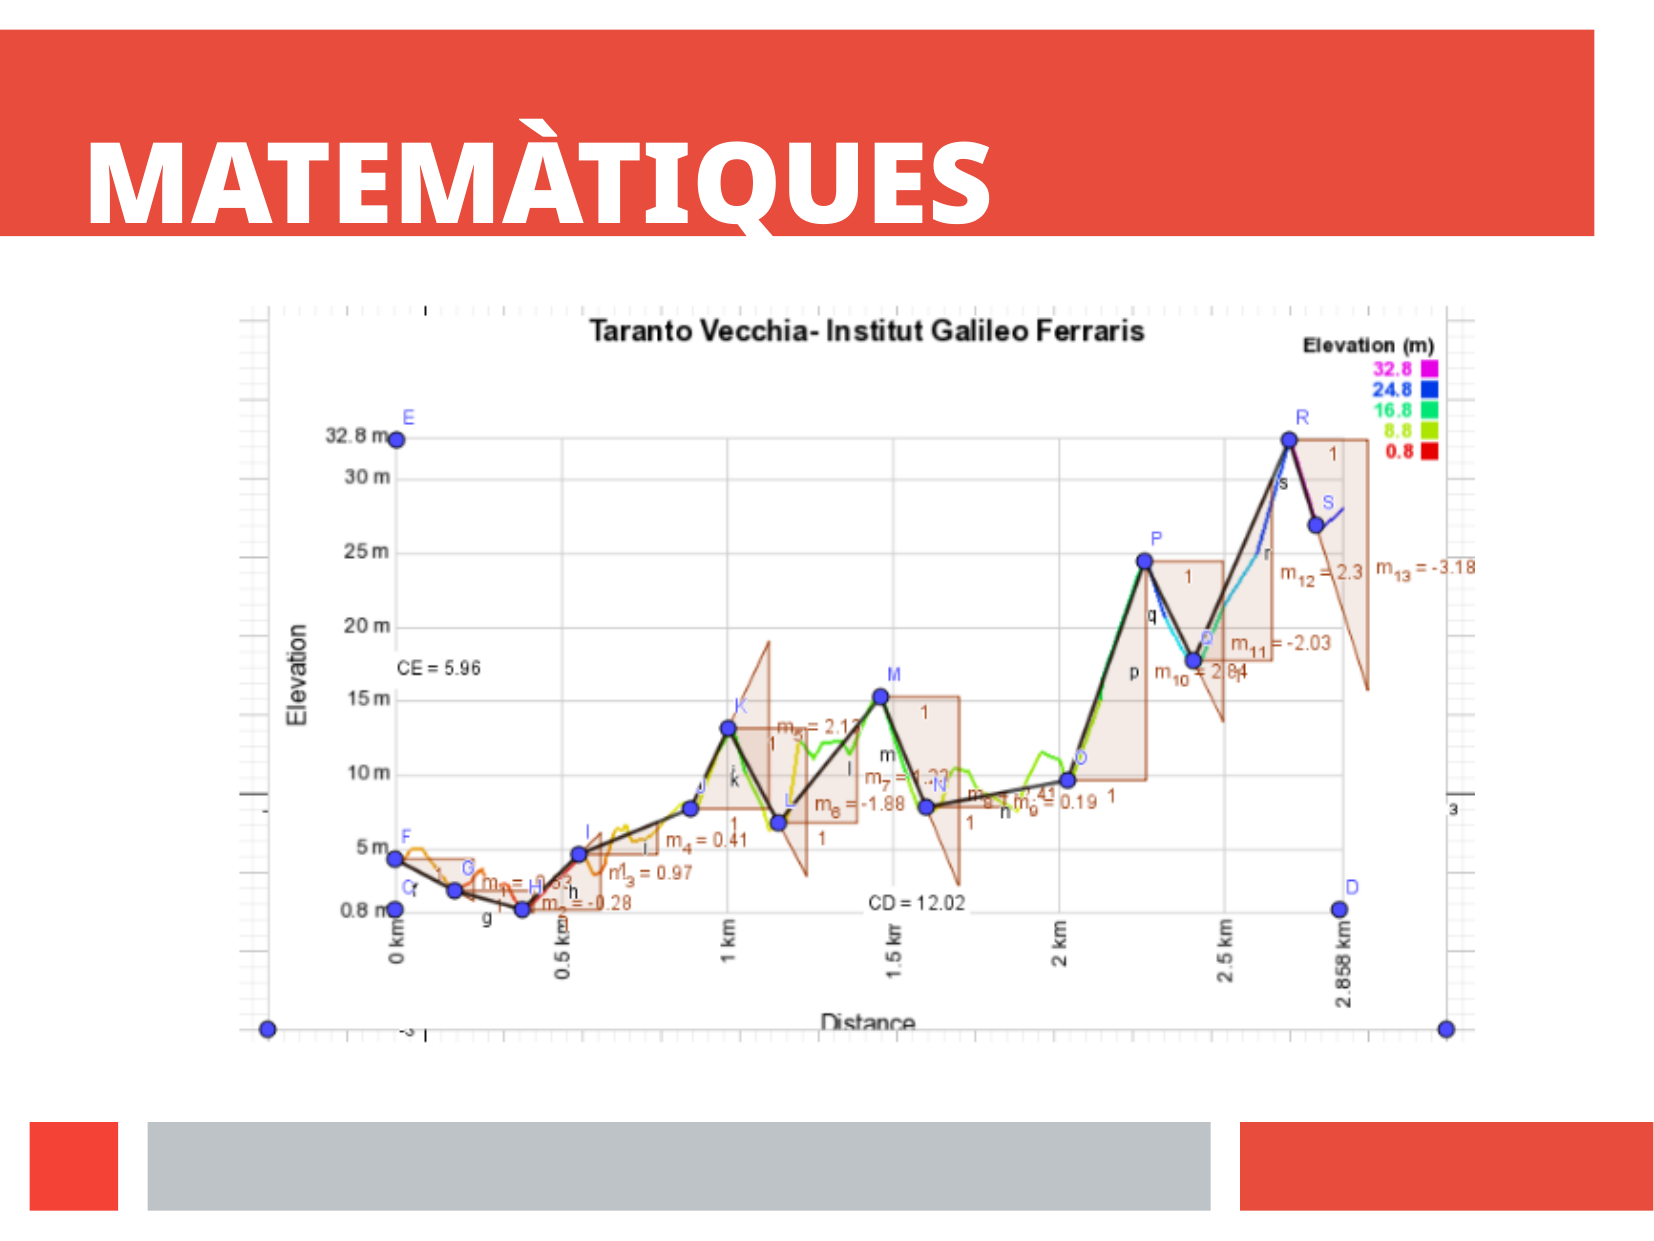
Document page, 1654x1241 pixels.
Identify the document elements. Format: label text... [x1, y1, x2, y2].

title MATEMÀTIQUES [82, 49, 1571, 257]
picture [236, 295, 1475, 1052]
